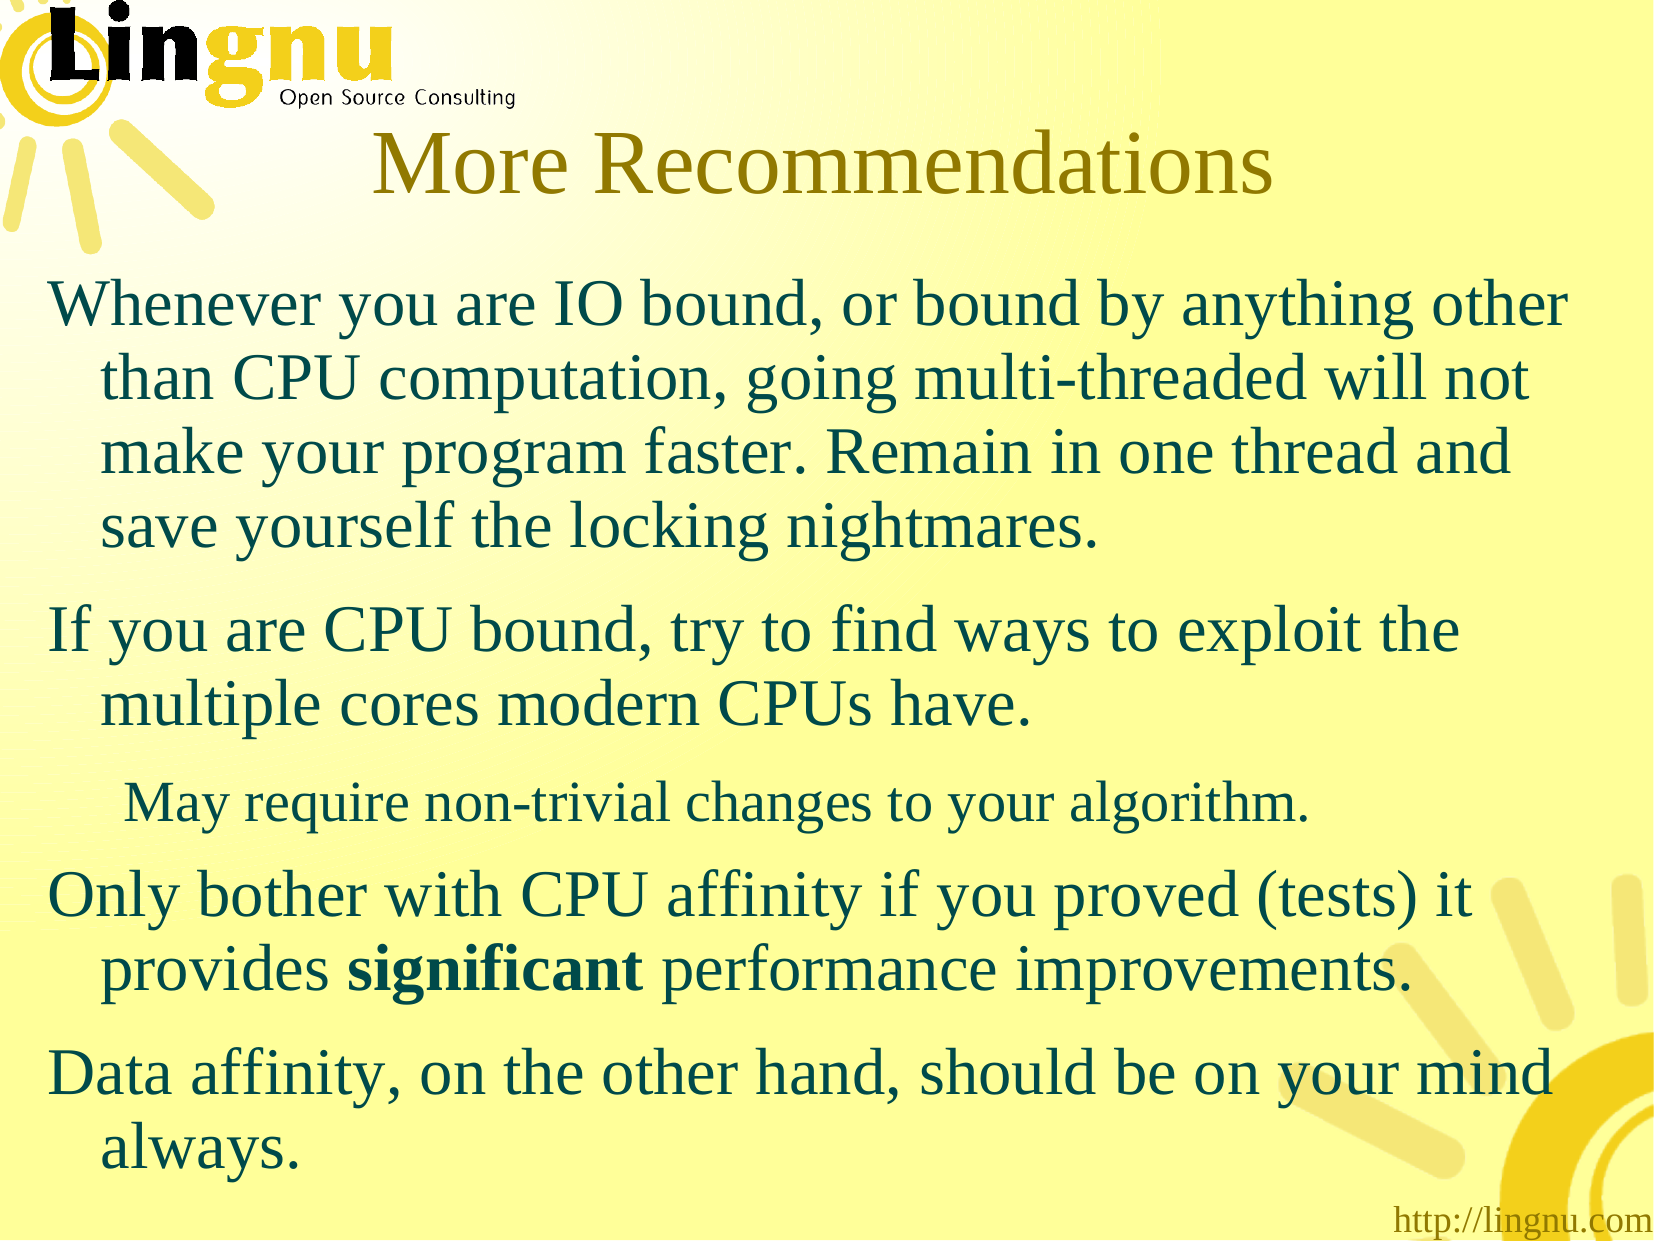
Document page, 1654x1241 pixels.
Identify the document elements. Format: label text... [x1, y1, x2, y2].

picture [1256, 871, 1654, 1241]
list Whenever you are IO bound, or bound by anything other than CPU computation, going multi-threaded will not make your program faster. Remain in one thread and save yourself the locking nightmares. If you are CPU bound, try to find ways to exploit the multiple cores modern CPUs have. May require non-trivial changes to your algorithm. Only bother with CPU affinity if you proved (tests) it provides significant performance improvements. Data affinity, on the other hand, should be on your mind always. [29, 265, 1625, 1211]
title More Recommendations [118, 58, 1531, 265]
picture [0, 0, 516, 256]
